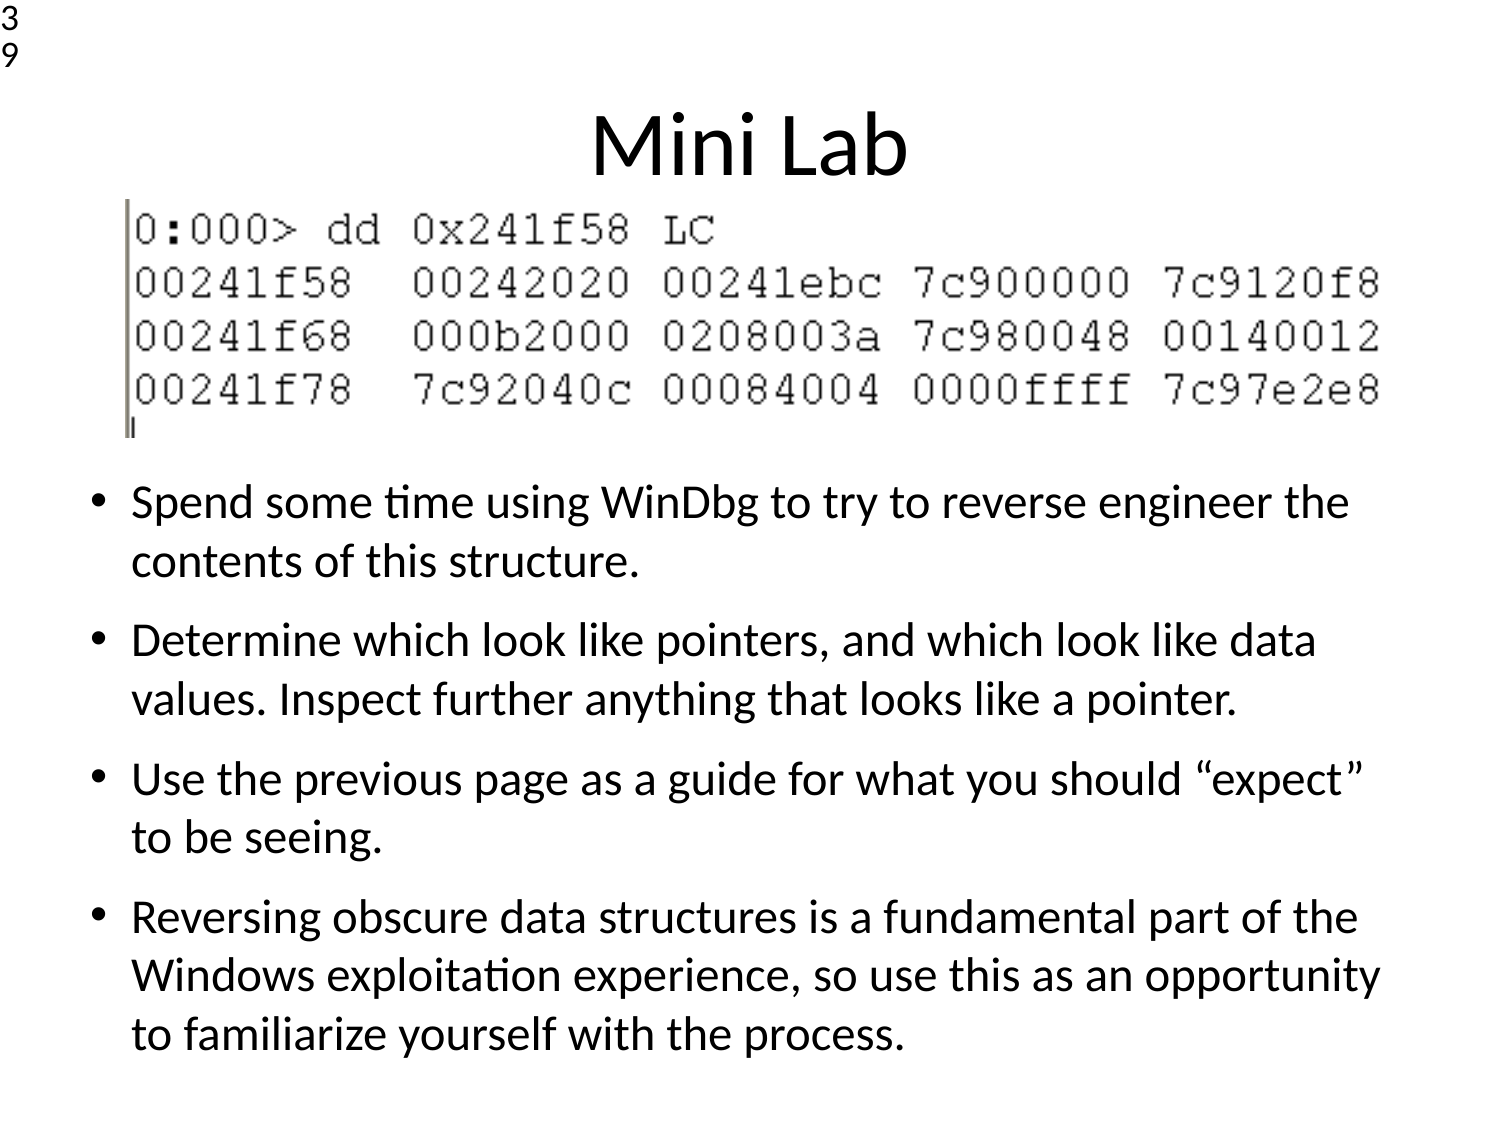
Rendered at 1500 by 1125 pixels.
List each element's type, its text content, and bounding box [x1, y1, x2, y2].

title Mini Lab [75, 45, 1425, 233]
list Spend some time using WinDbg to try to reverse engineer the contents of this structure. Determine which look like pointers, and which look like data values. Inspect further anything that looks like a pointer. Use the previous page as a guide for what you should “expect” to be seeing. Reversing obscure data structures is a fundamental part of the Windows exploitation experience, so use this as an opportunity to familiarize yourself with the process. [75, 462, 1425, 1075]
picture [125, 199, 1401, 438]
